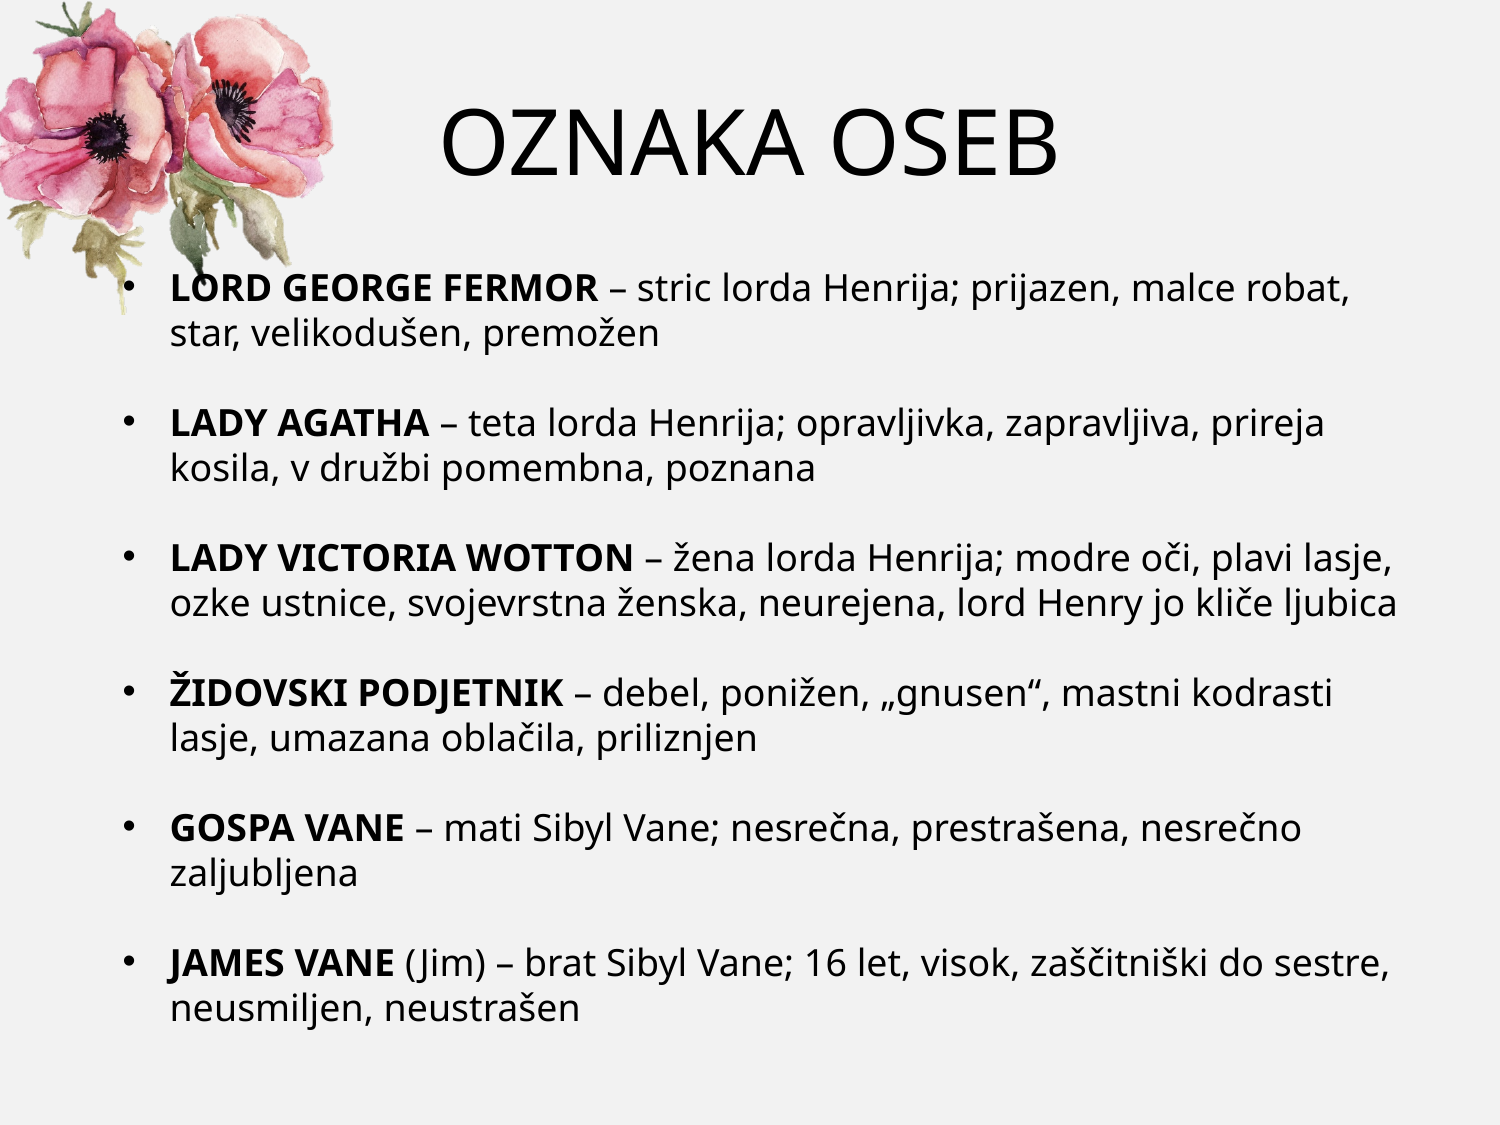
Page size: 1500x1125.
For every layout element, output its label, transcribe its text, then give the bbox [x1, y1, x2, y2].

picture [0, 0, 363, 315]
text_box LORD GEORGE FERMOR – stric lorda Henrija; prijazen, malce robat, star, velikodušen, premožen LADY AGATHA – teta lorda Henrija; opravljivka, zapravljiva, prireja kosila, v družbi pomembna, poznana LADY VICTORIA WOTTON – žena lorda Henrija; modre oči, plavi lasje, ozke ustnice, svojevrstna ženska, neurejena, lord Henry jo kliče ljubica ŽIDOVSKI PODJETNIK – debel, ponižen, „gnusen“, mastni kodrasti lasje, umazana oblačila, priliznjen GOSPA VANE – mati Sibyl Vane; nesrečna, prestrašena, nesrečno zaljubljena JAMES VANE (Jim) – brat Sibyl Vane; 16 let, visok, zaščitniški do sestre, neusmiljen, neustrašen [107, 256, 1431, 1125]
title OZNAKA OSEB [75, 45, 1425, 233]
